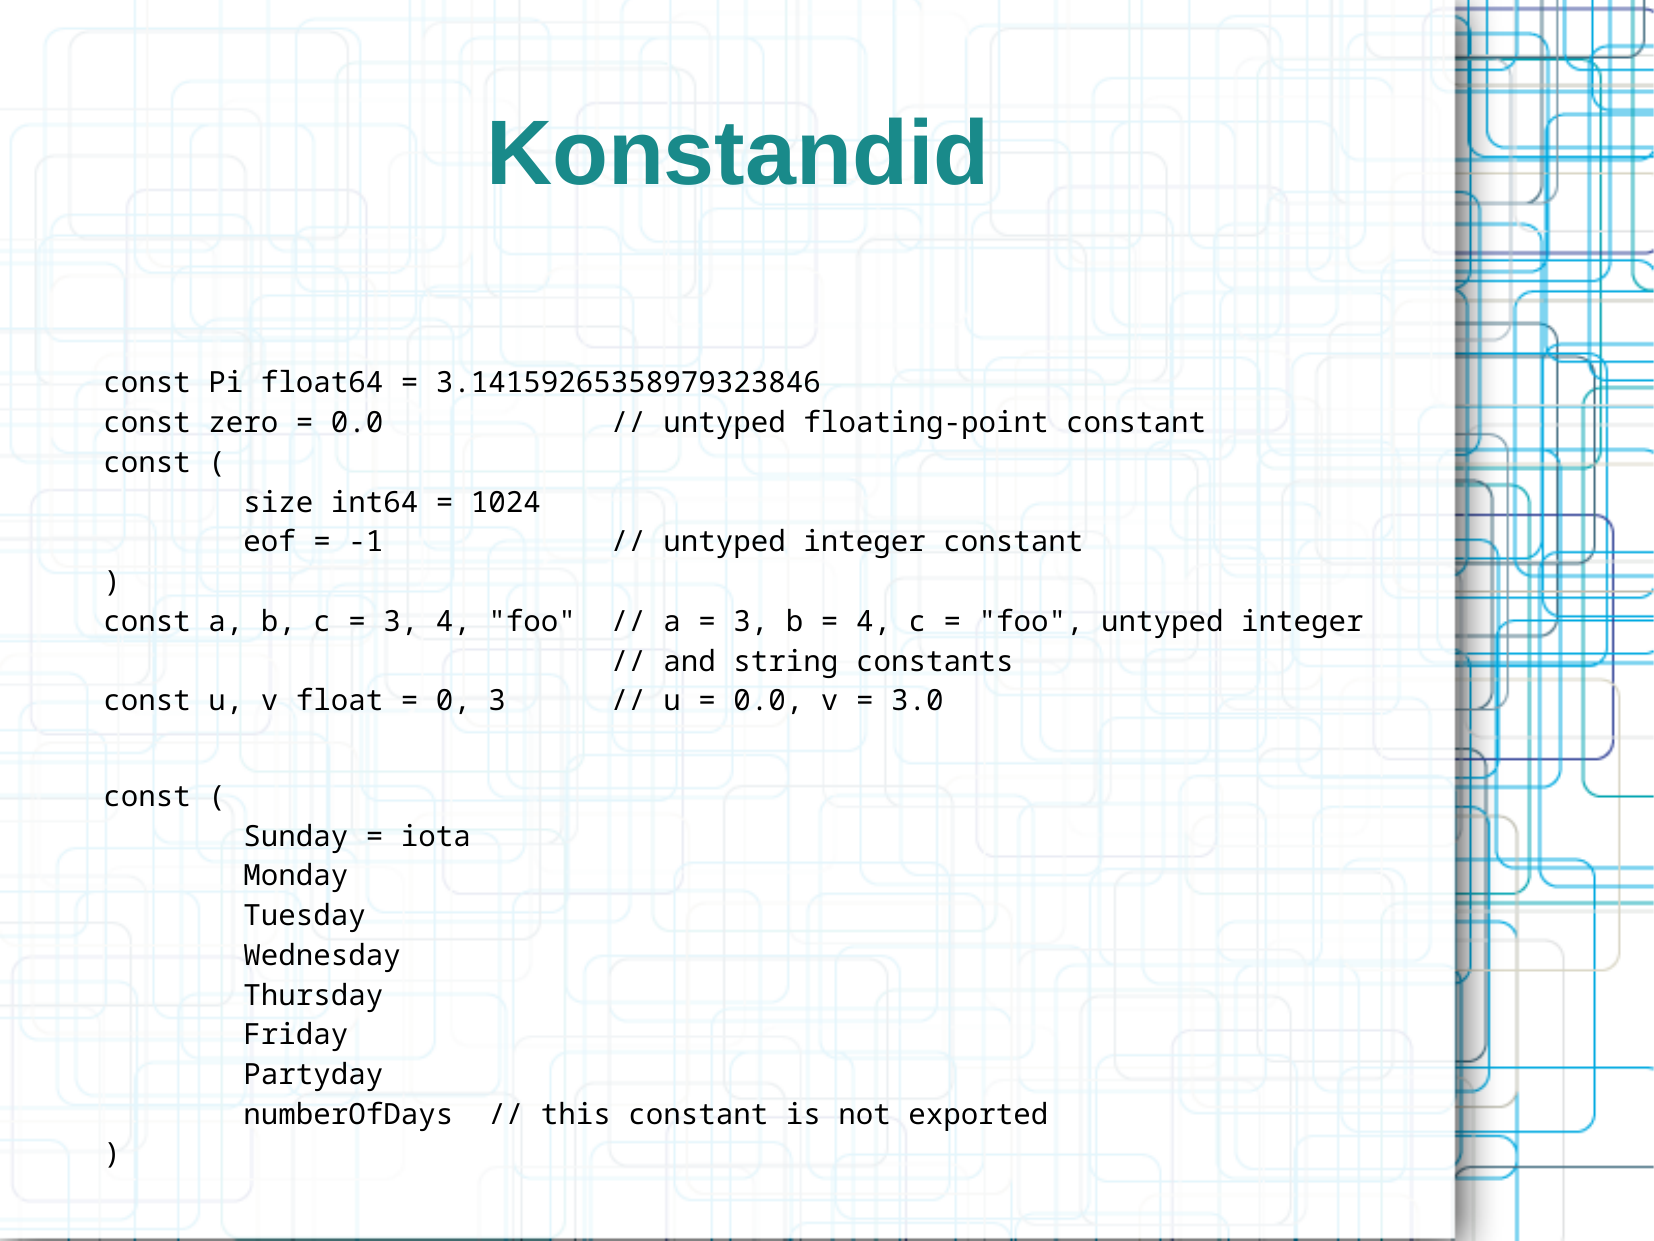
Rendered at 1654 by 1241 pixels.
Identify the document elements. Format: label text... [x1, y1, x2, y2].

title Konstandid [59, 56, 1418, 250]
picture [0, 0, 1654, 1241]
text_box const Pi float64 = 3.14159265358979323846 const zero = 0.0 // untyped floating-point constant const ( size int64 = 1024 eof = -1 // untyped integer constant ) const a, b, c = 3, 4, "foo" // a = 3, b = 4, c = "foo", untyped integer // and string constants const u, v float = 0, 3 // u = 0.0, v = 3.0 [88, 354, 1399, 948]
text_box const ( Sunday = iota Monday Tuesday Wednesday Thursday Friday Partyday numberOfDays // this constant is not exported ) [88, 767, 1359, 1160]
